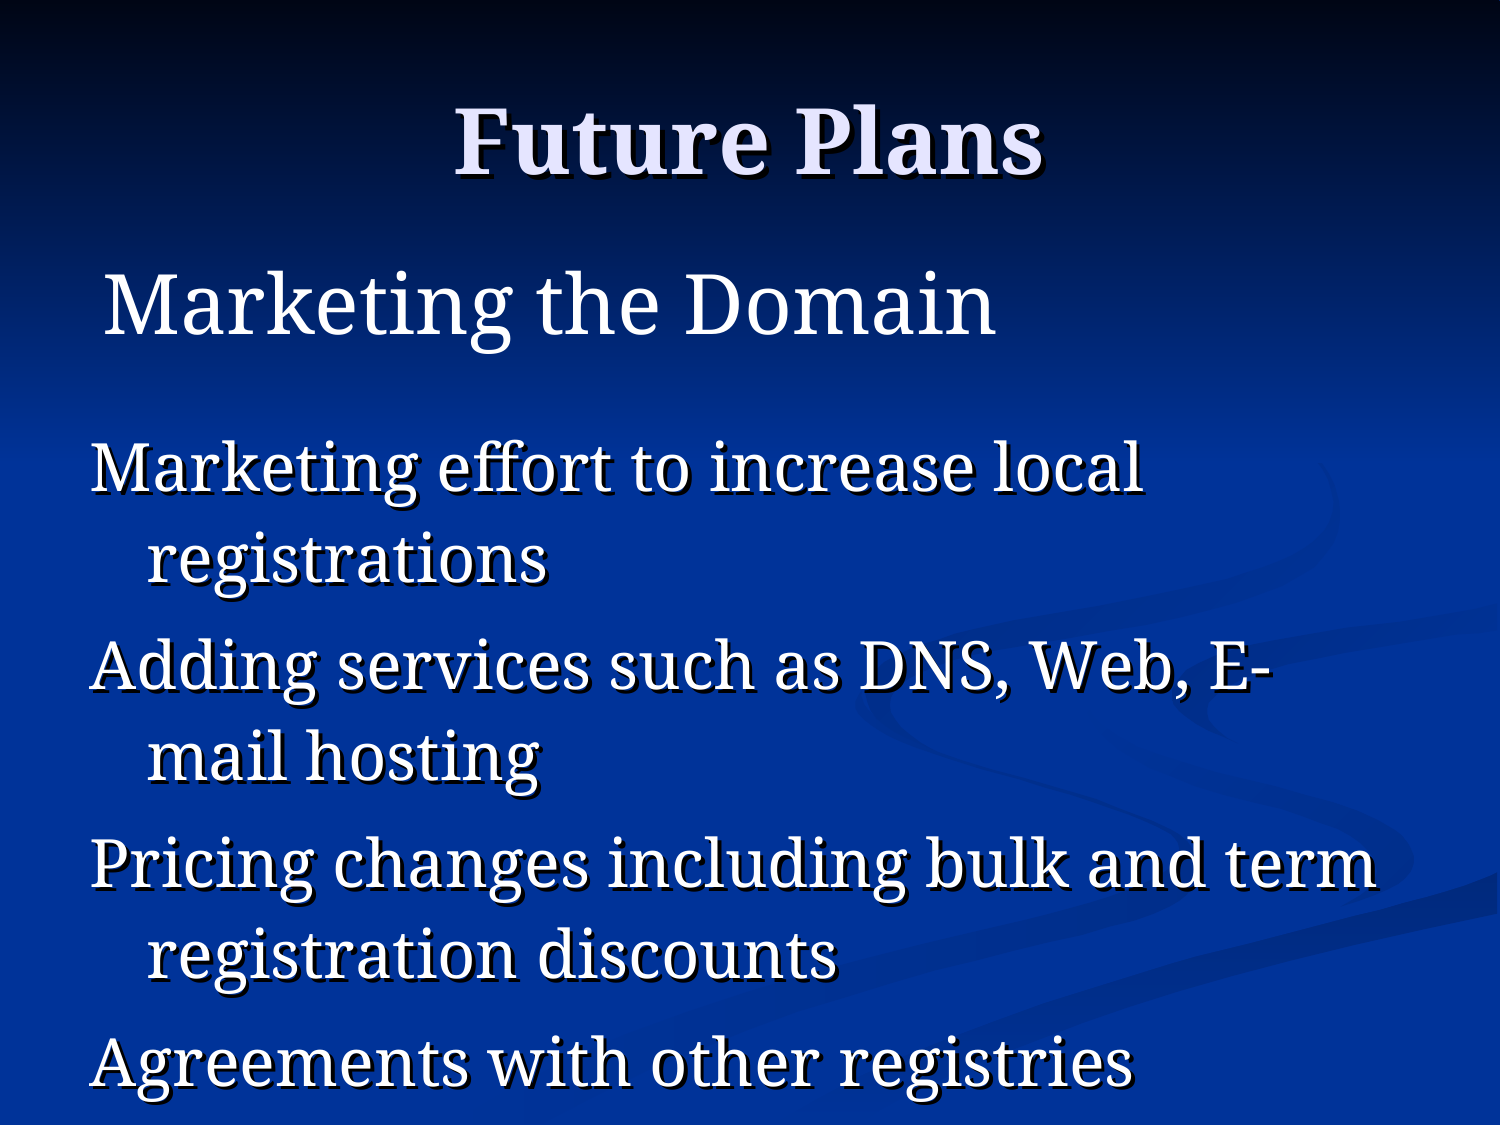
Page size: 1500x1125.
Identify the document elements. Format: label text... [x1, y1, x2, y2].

text_box Marketing the Domain [87, 237, 1426, 367]
title Future Plans [75, 45, 1426, 233]
list Marketing effort to increase local registrations Adding services such as DNS, Web, E-mail hosting Pricing changes including bulk and term registration discounts Agreements with other registries [75, 412, 1426, 1125]
